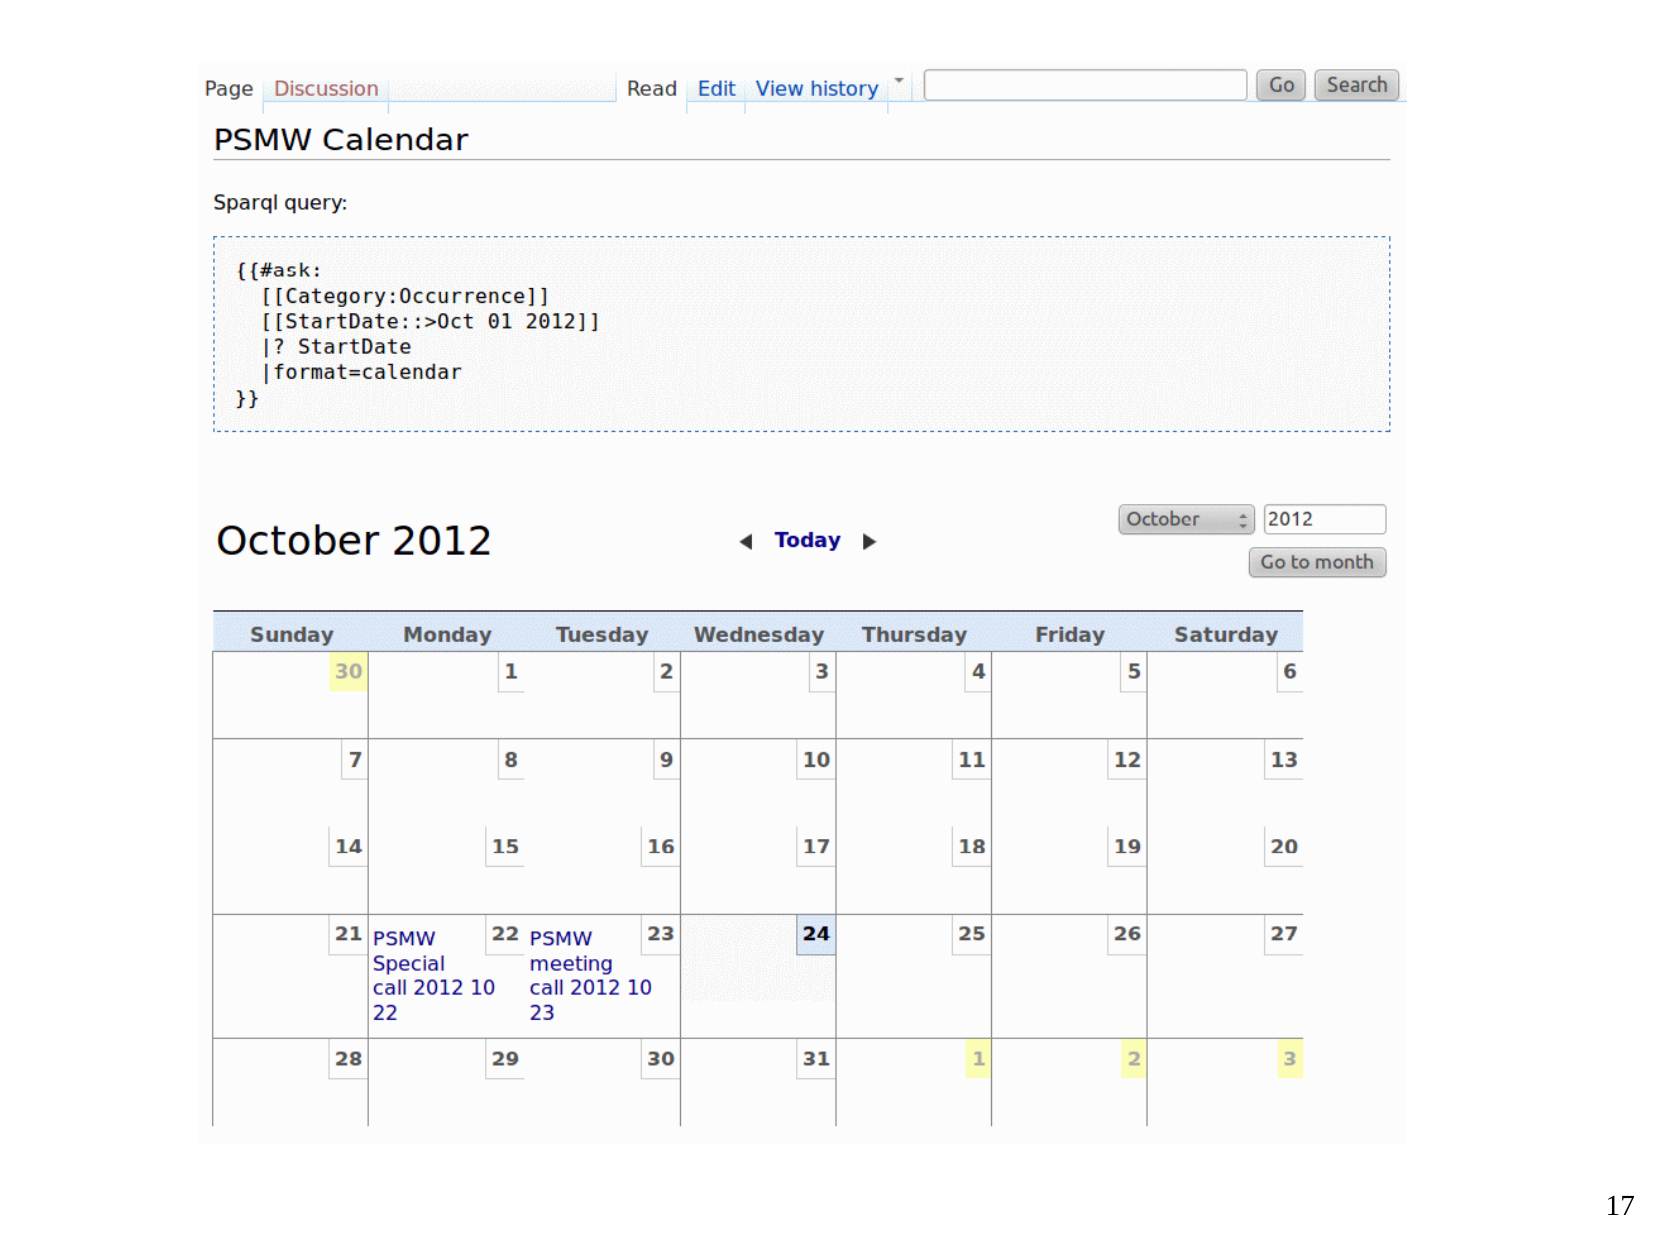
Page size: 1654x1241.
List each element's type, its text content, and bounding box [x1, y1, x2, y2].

picture [197, 63, 1407, 1144]
title PSMW Calendar [82, 49, 1571, 257]
